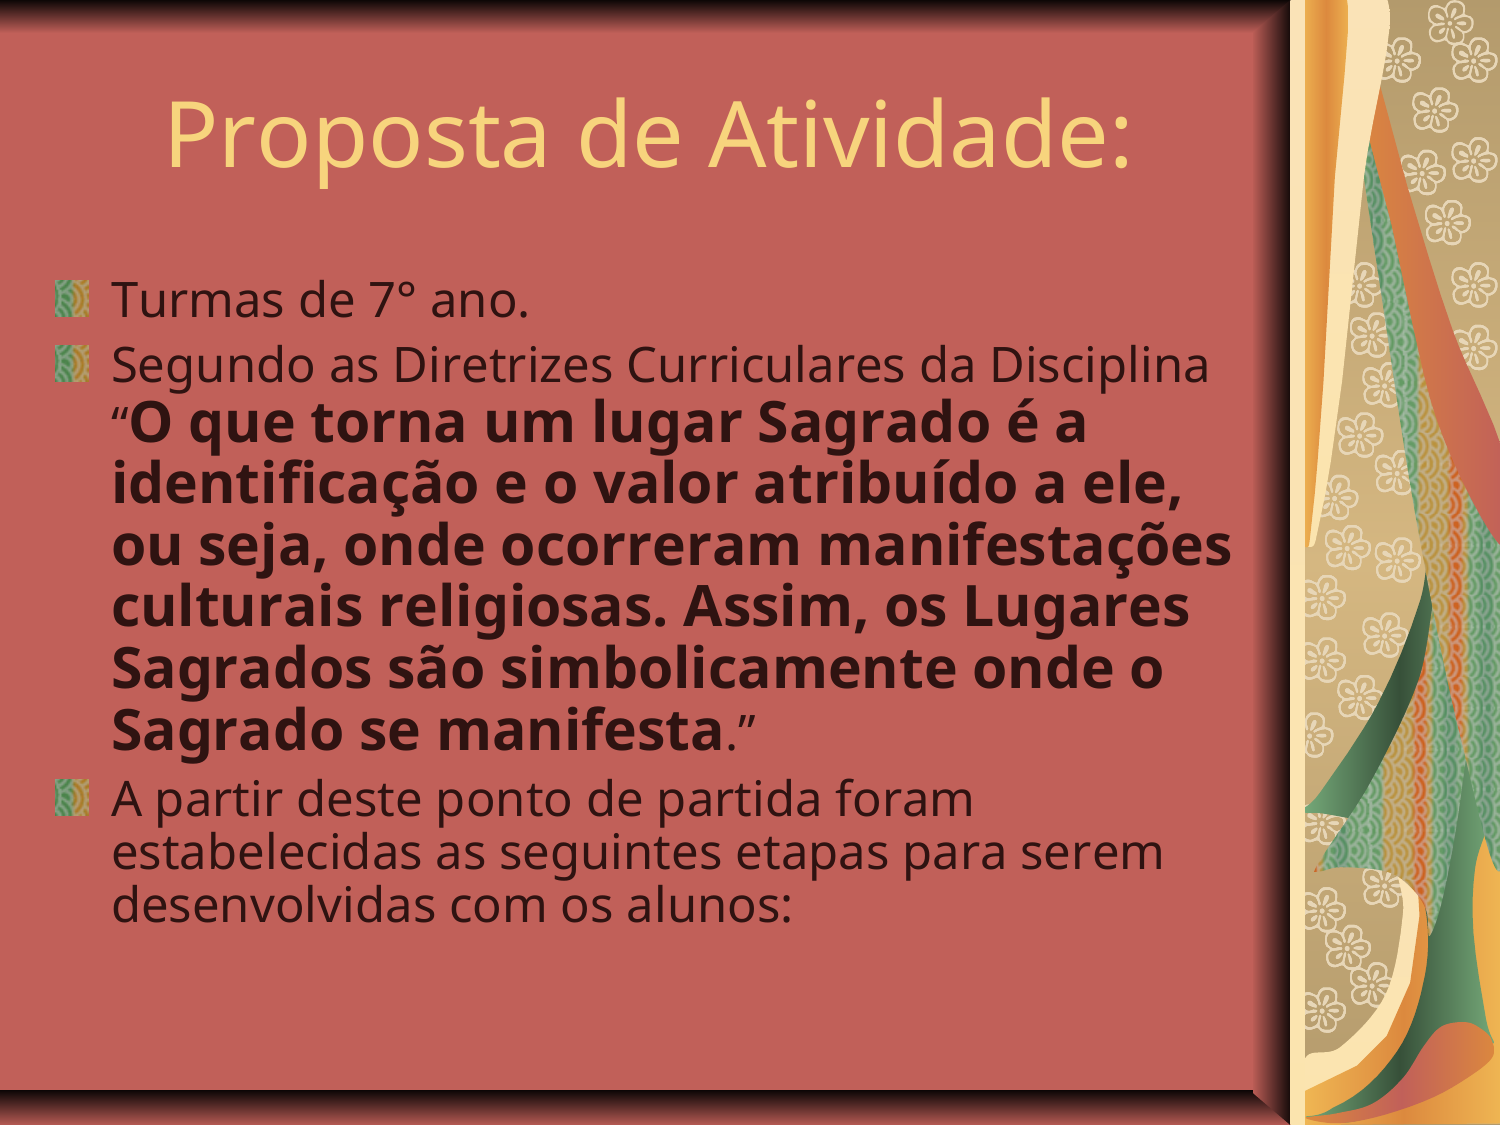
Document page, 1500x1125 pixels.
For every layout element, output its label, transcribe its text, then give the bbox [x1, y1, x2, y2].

list Turmas de 7° ano. Segundo as Diretrizes Curriculares da Disciplina “O que torna um lugar Sagrado é a identificação e o valor atribuído a ele, ou seja, onde ocorreram manifestações culturais religiosas. Assim, os Lugares Sagrados são simbolicamente onde o Sagrado se manifesta.” A partir deste ponto de partida foram estabelecidas as seguintes etapas para serem desenvolvidas com os alunos: [41, 267, 1253, 1005]
picture [1313, 145, 1500, 937]
title Proposta de Atividade: [35, 37, 1263, 225]
